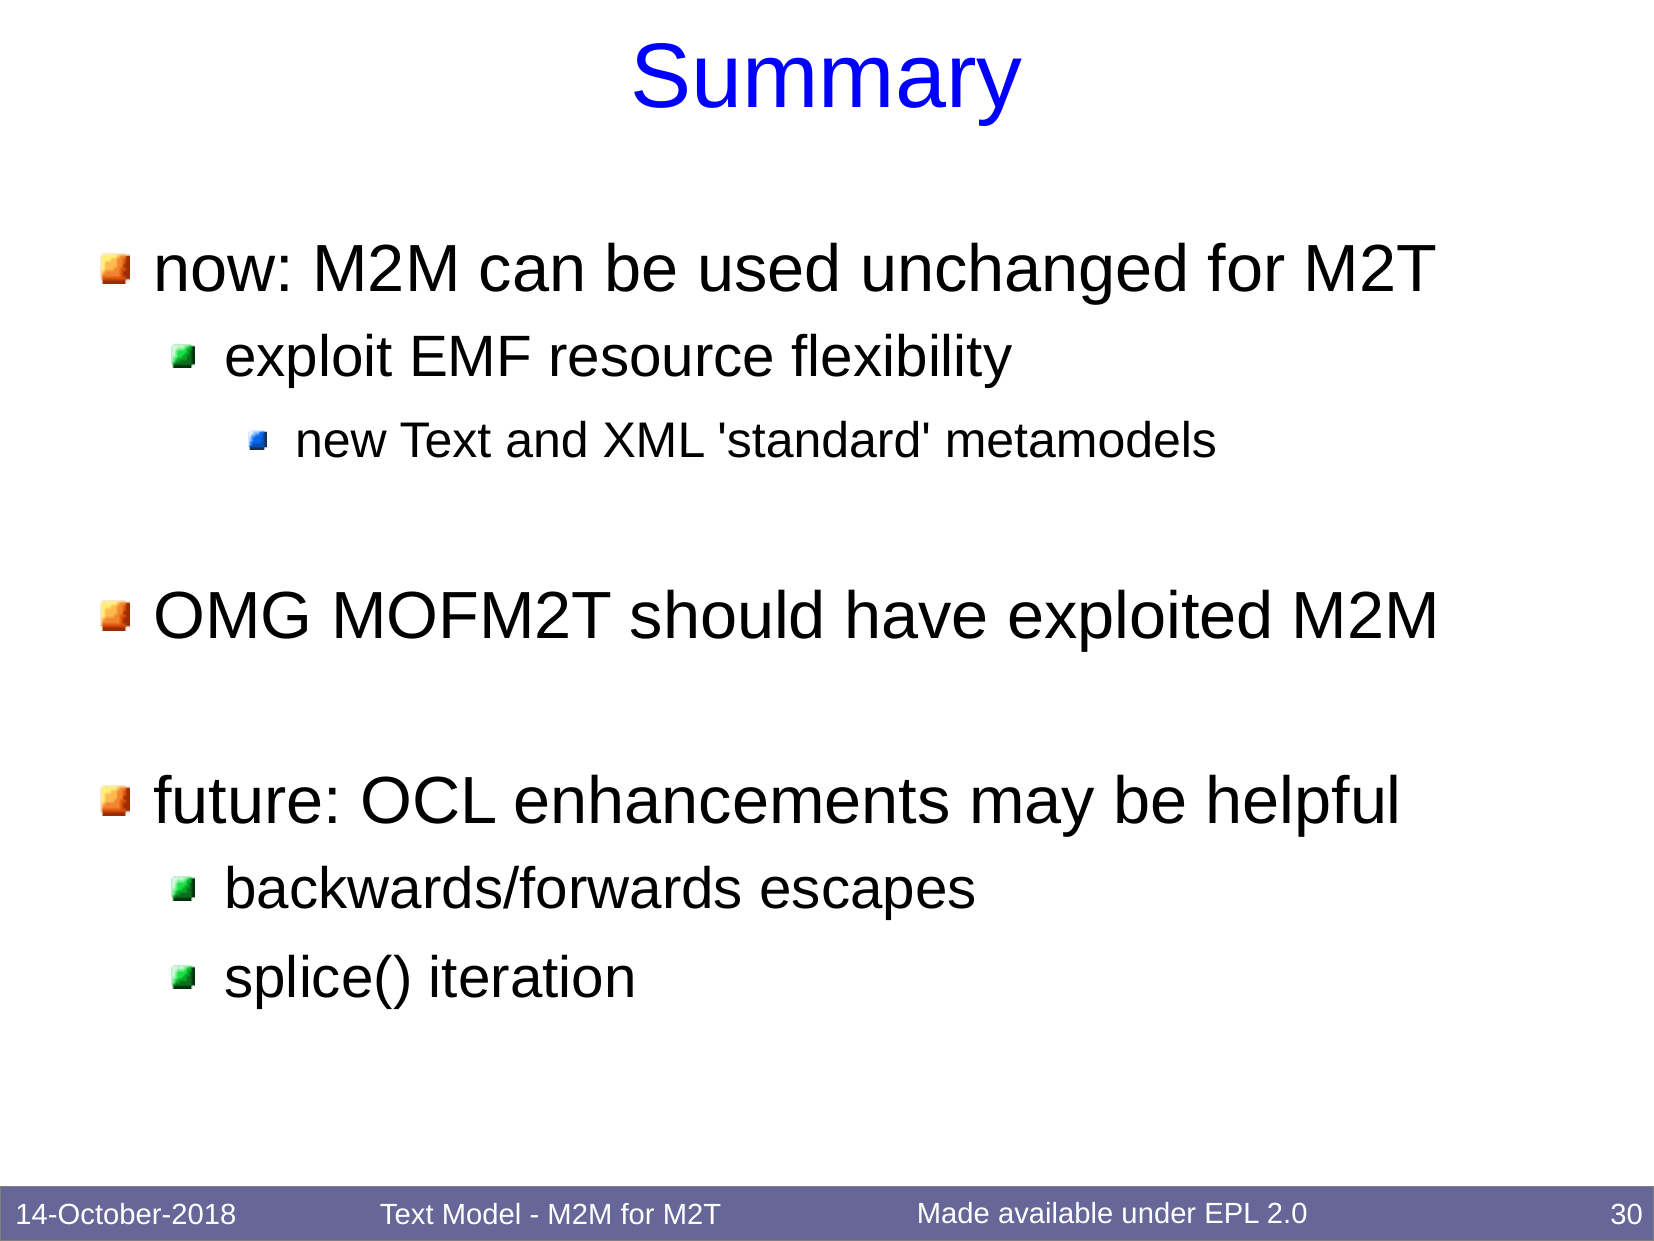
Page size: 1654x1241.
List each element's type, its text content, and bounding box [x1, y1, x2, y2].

title Summary [82, 22, 1571, 131]
list now: M2M can be used unchanged for M2T exploit EMF resource flexibility new Text and XML 'standard' metamodels OMG MOFM2T should have exploited M2M future: OCL enhancements may be helpful backwards/forwards escapes splice() iteration [82, 231, 1571, 1241]
